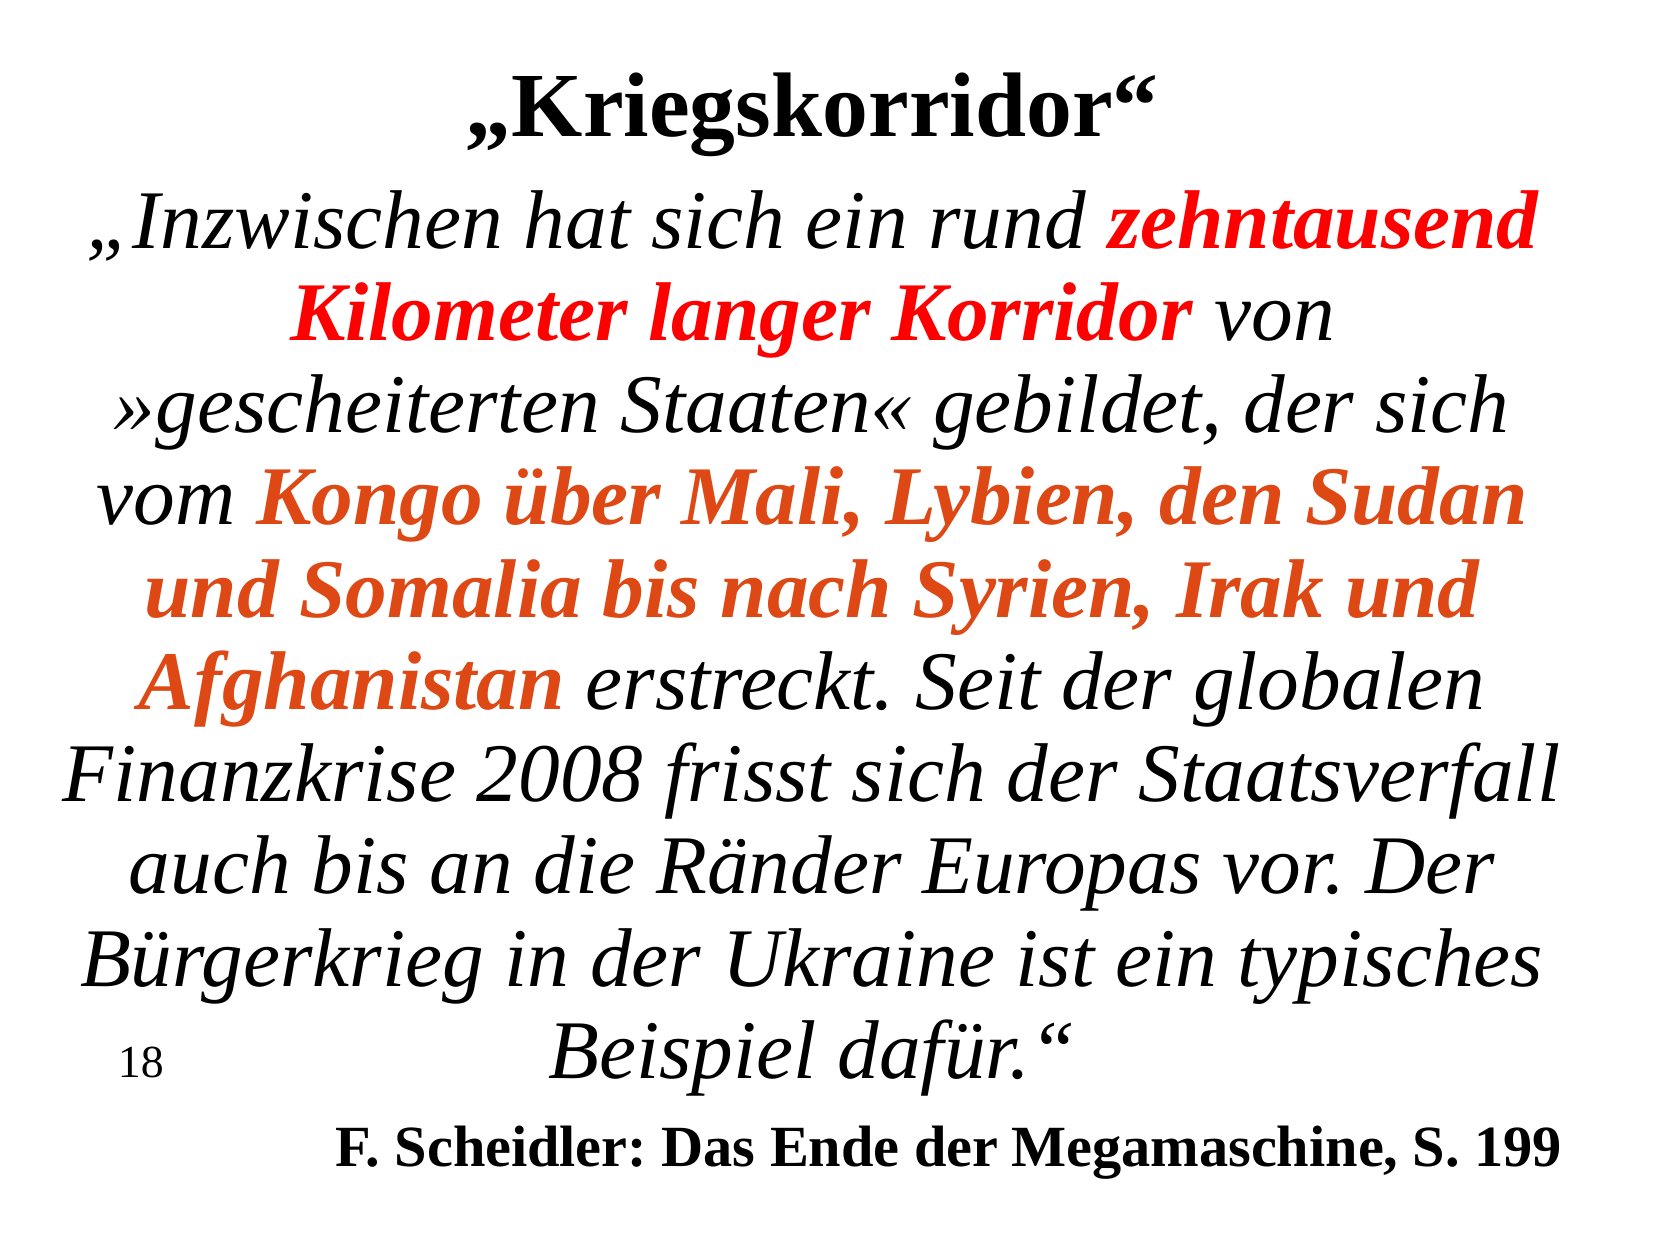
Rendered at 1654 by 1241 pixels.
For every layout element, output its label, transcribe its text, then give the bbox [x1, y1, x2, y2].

text_box <Foliennummer> [0, 1029, 317, 1138]
text_box „Kriegskorridor“ „Inzwischen hat sich ein rund zehntausend Kilometer langer Korridor von »gescheiterten Staaten« gebildet, der sich vom Kongo über Mali, Lybien, den Sudan und Somalia bis nach Syrien, Irak und Afghanistan erstreckt. Seit der globalen Finanzkrise 2008 frisst sich der Staatsverfall auch bis an die Ränder Europas vor. Der Bürgerkrieg in der Ukraine ist ein typisches Beispiel dafür.“ F. Scheidler: Das Ende der Megamaschine, S. 199 [47, 47, 1601, 1190]
